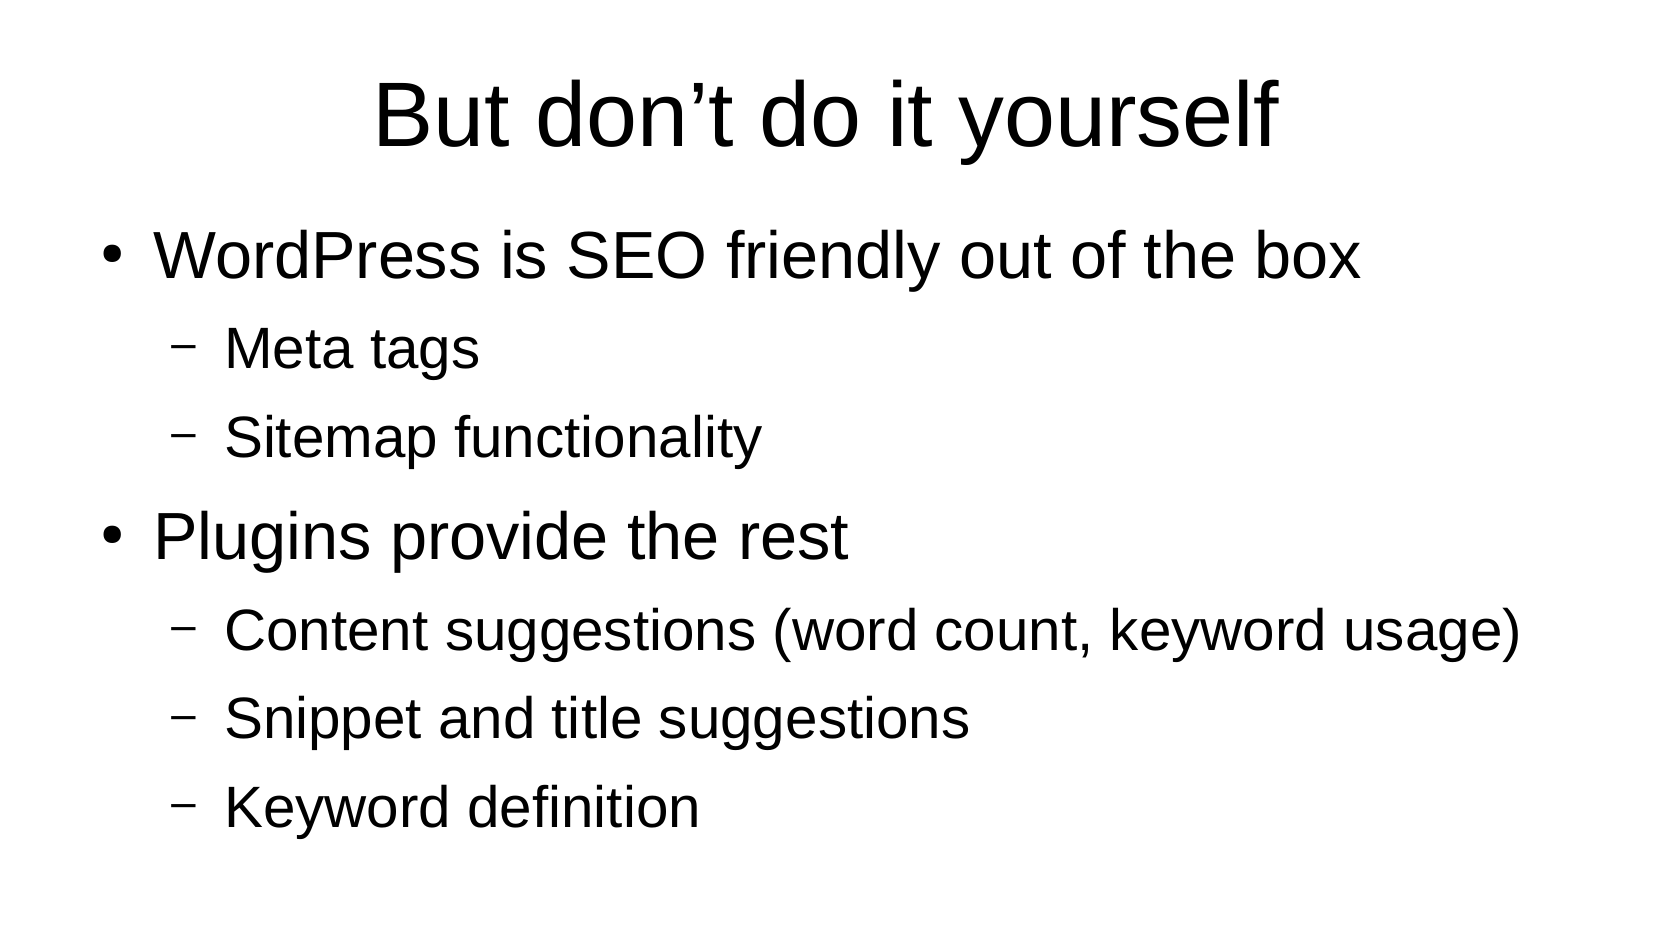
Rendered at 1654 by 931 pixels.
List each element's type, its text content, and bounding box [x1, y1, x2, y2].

title But don’t do it yourself [82, 37, 1571, 193]
list WordPress is SEO friendly out of the box Meta tags Sitemap functionality Plugins provide the rest Content suggestions (word count, keyword usage) Snippet and title suggestions Keyword definition [82, 217, 1571, 863]
